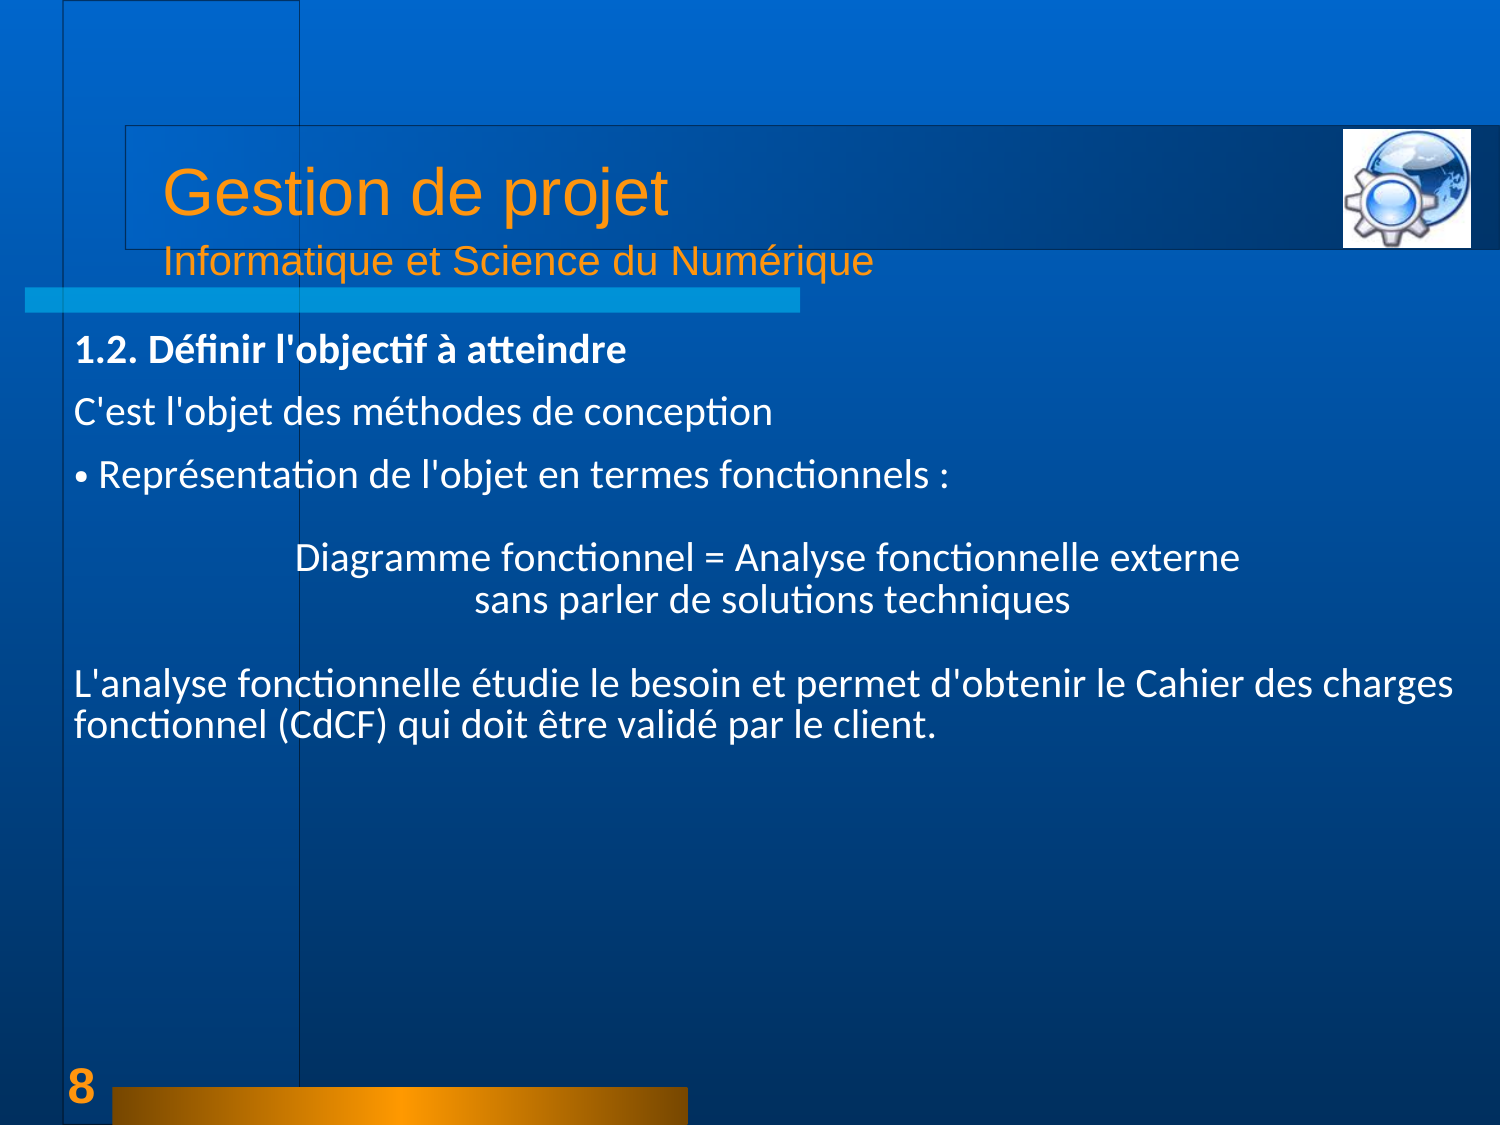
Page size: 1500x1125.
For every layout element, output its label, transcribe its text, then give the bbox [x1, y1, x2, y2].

picture [1343, 129, 1471, 248]
text_box 1.2. Définir l'objectif à atteindre C'est l'objet des méthodes de conception Représentation de l'objet en termes fonctionnels : Diagramme fonctionnel = Analyse fonctionnelle externe sans parler de solutions techniques L'analyse fonctionnelle étudie le besoin et permet d'obtenir le Cahier des charges fonctionnel (CdCF) qui doit être validé par le client. [59, 324, 1477, 926]
